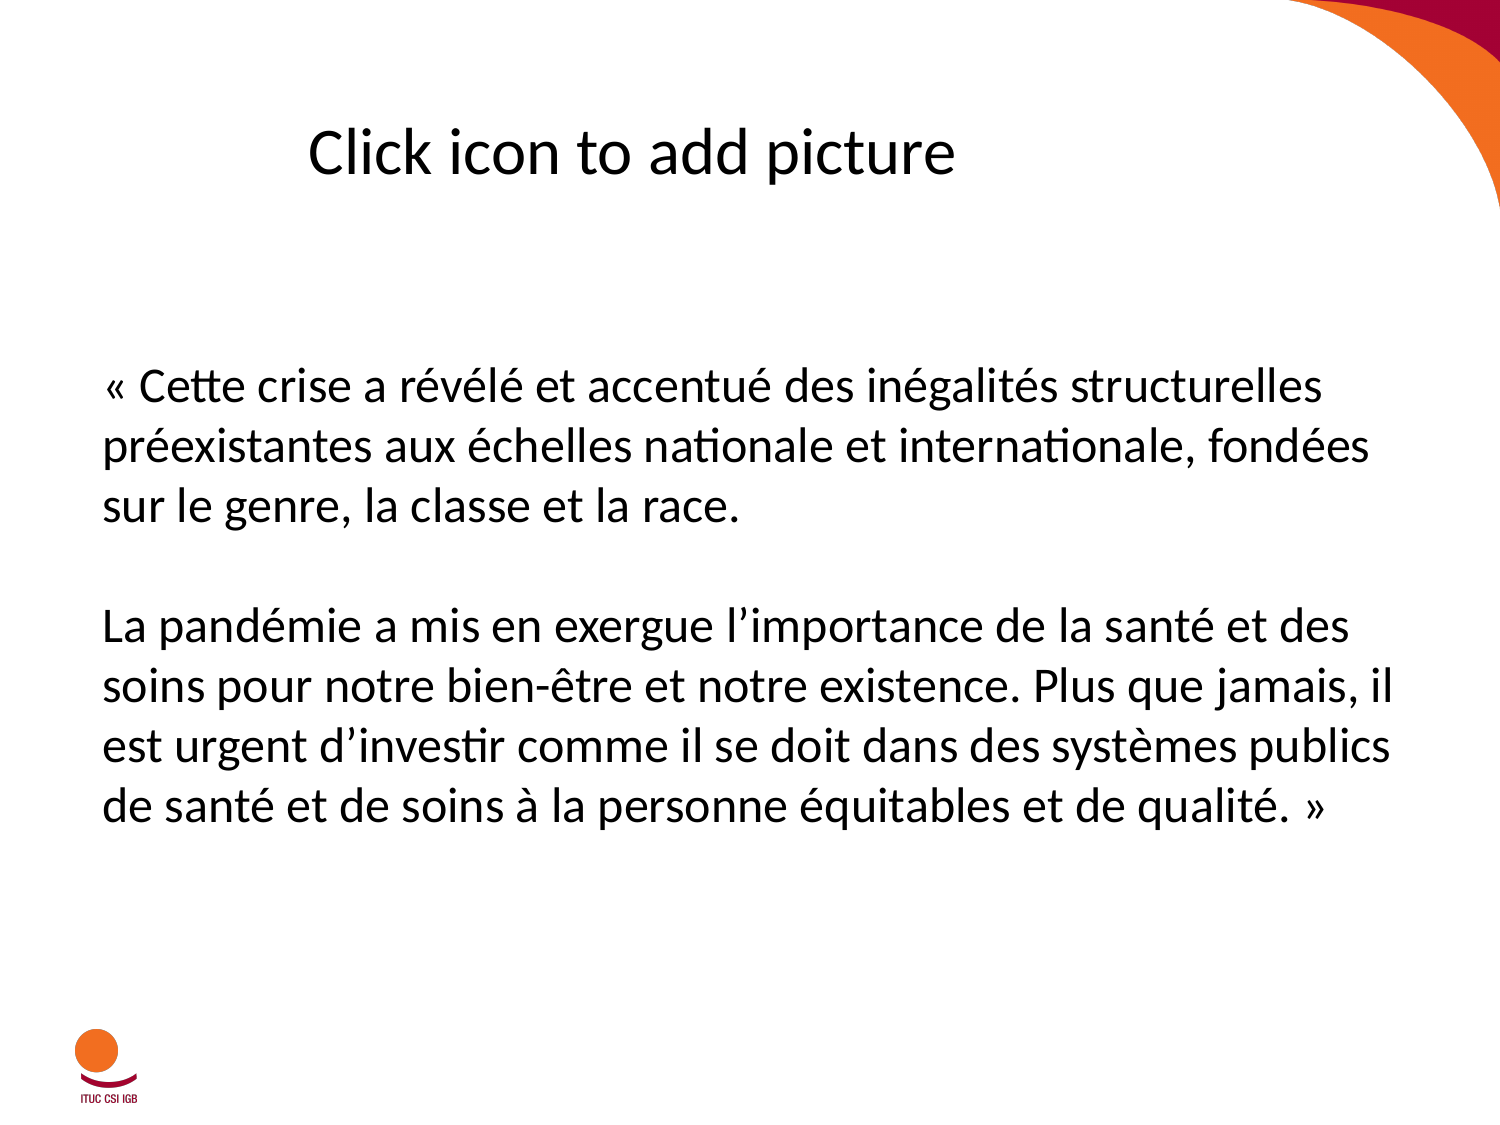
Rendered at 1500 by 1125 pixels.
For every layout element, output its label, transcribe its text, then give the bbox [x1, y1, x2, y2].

text_box « Cette crise a révélé et accentué des inégalités structurelles préexistantes aux échelles nationale et internationale, fondées sur le genre, la classe et la race. La pandémie a mis en exergue l’importance de la santé et des soins pour notre bien-être et notre existence. Plus que jamais, il est urgent d’investir comme il se doit dans des systèmes publics de santé et de soins à la personne équitables et de qualité. » [87, 60, 1411, 841]
picture [75, 1029, 138, 1103]
picture [1267, 0, 1500, 232]
